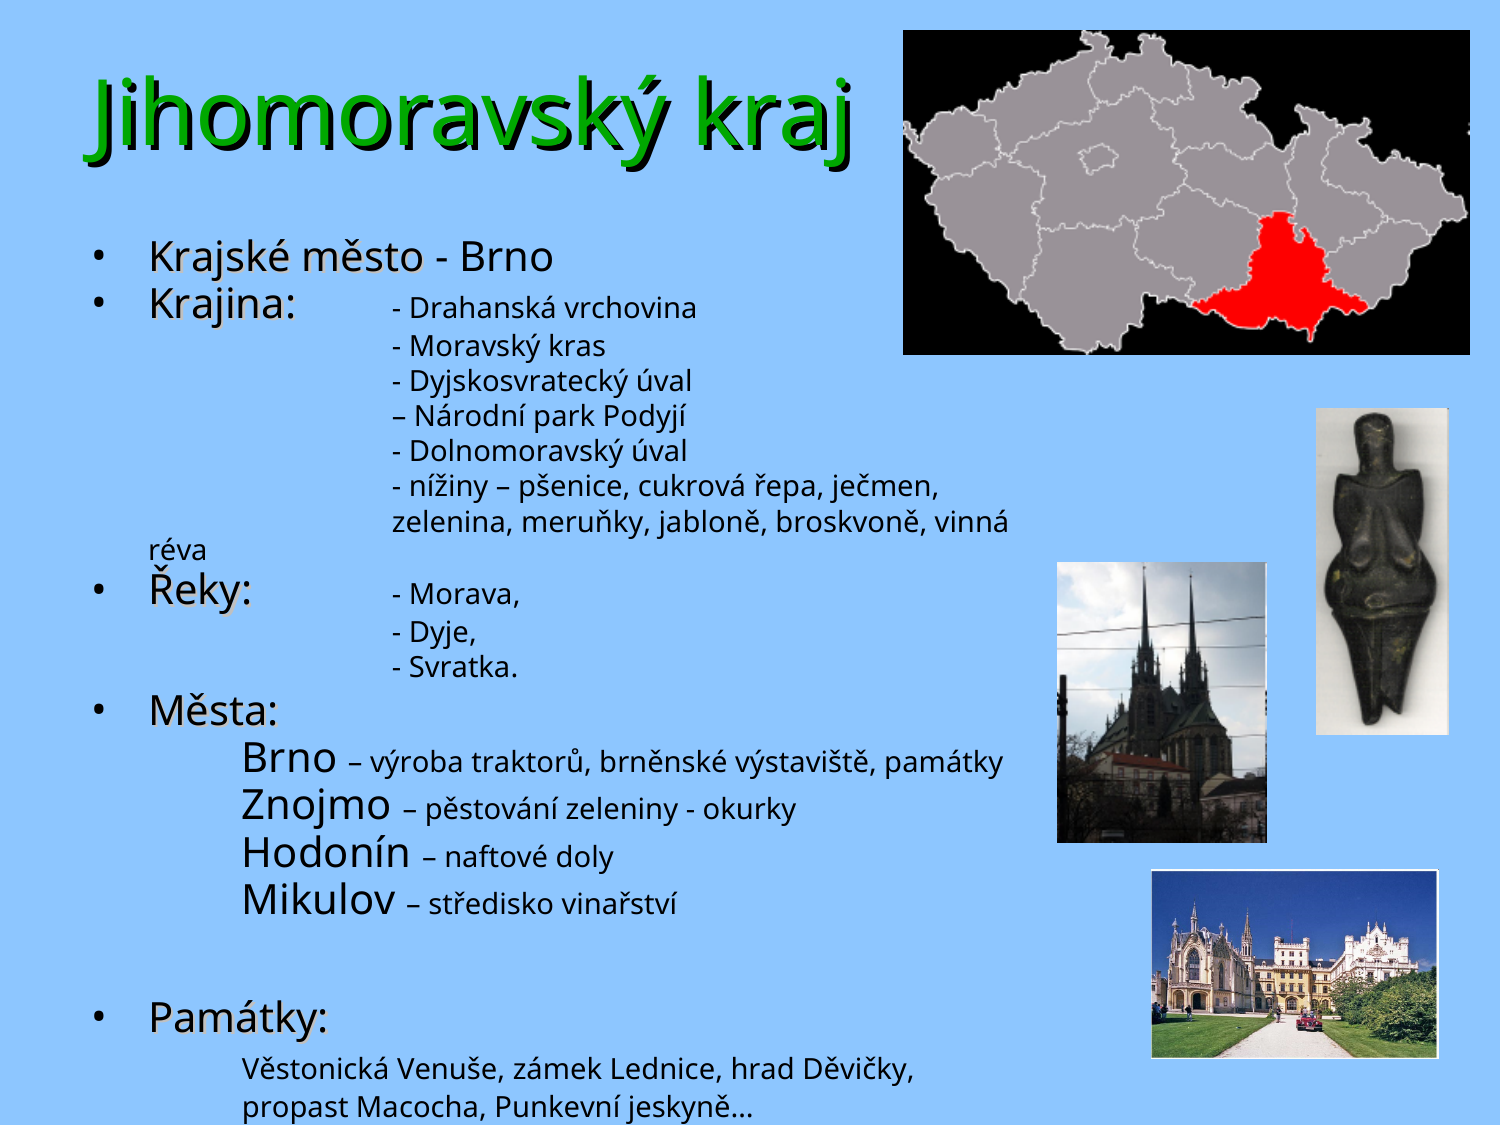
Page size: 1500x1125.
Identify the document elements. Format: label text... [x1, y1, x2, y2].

picture [1316, 408, 1449, 735]
title Jihomoravský kraj [75, 45, 903, 173]
picture [1057, 562, 1267, 843]
picture [1151, 869, 1439, 1059]
list Krajské město - Brno Krajina: - Drahanská vrchovina - Moravský kras - Dyjskosvratecký úval – Národní park Podyjí - Dolnomoravský úval - nížiny – pšenice, cukrová řepa, ječmen, zelenina, meruňky, jabloně, broskvoně, vinná réva Řeky: - Morava, - Dyje, - Svratka. Města: Brno – výroba traktorů, brněnské výstaviště, památky Znojmo – pěstování zeleniny - okurky Hodonín – naftové doly Mikulov – středisko vinařství Památky: Věstonická Venuše, zámek Lednice, hrad Děvičky, propast Macocha, Punkevní jeskyně… [76, 231, 1083, 1104]
picture [903, 30, 1470, 355]
